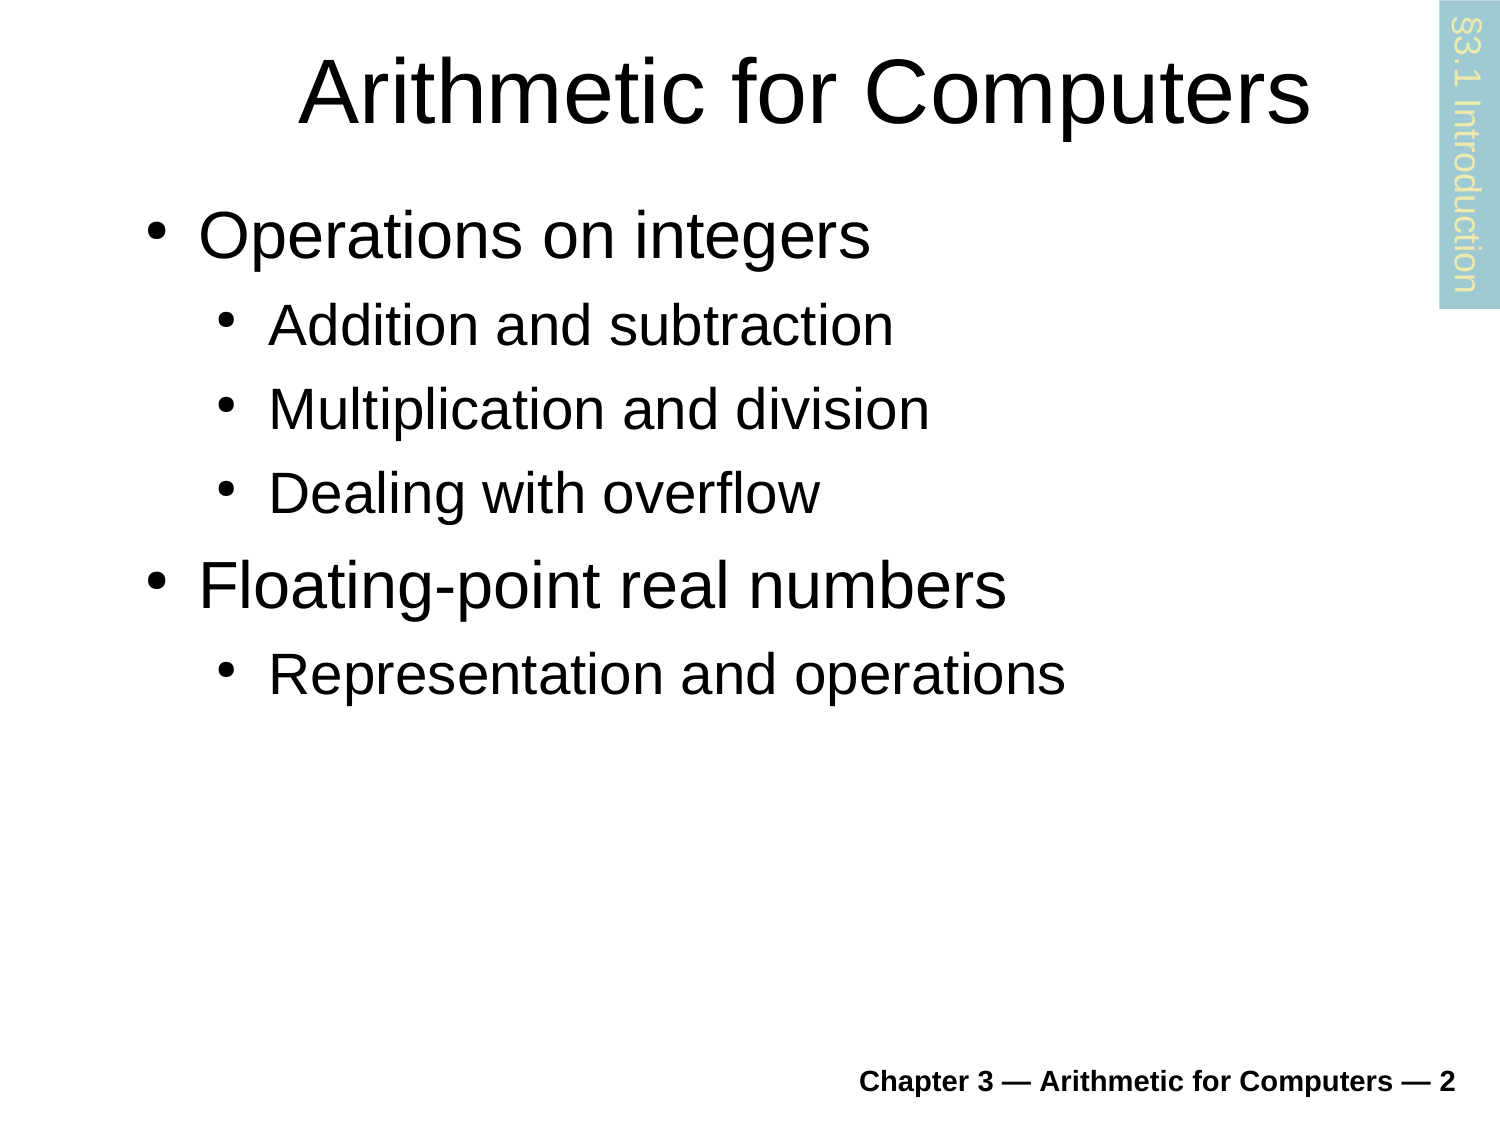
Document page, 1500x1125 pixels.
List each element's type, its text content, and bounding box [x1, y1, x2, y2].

title Arithmetic for Computers [112, 23, 1439, 149]
text_box Chapter 3 — Arithmetic for Computers — <number> [277, 1046, 1471, 1106]
text_box §3.1 Introduction [1439, 0, 1500, 309]
list Operations on integers Addition and subtraction Multiplication and division Dealing with overflow Floating-point real numbers Representation and operations [112, 184, 1469, 1024]
